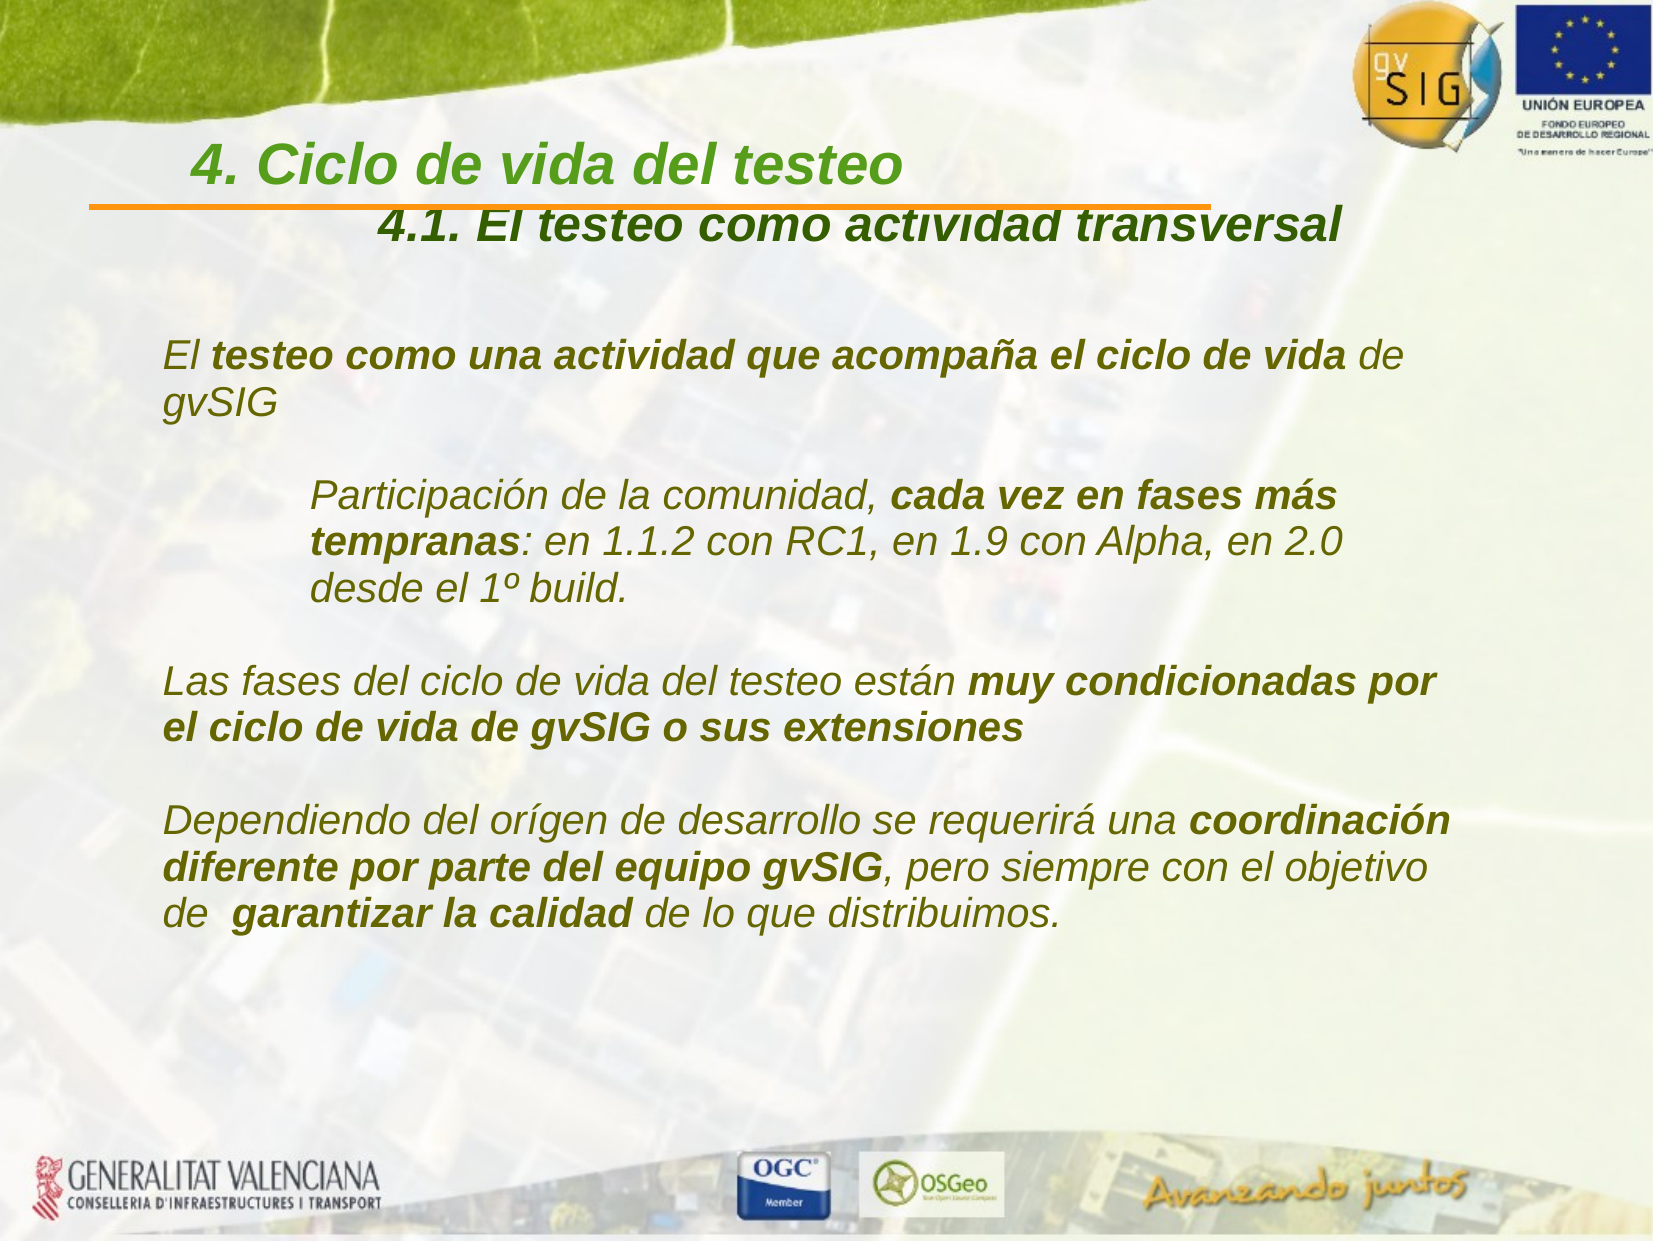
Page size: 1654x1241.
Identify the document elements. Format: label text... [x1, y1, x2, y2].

text_box El testeo como una actividad que acompaña el ciclo de vida de gvSIG Participación de la comunidad, cada vez en fases más tempranas: en 1.1.2 con RC1, en 1.9 con Alpha, en 2.0 desde el 1º build. Las fases del ciclo de vida del testeo están muy condicionadas por el ciclo de vida de gvSIG o sus extensiones Dependiendo del orígen de desarrollo se requerirá una coordinación diferente por parte del equipo gvSIG, pero siempre con el objetivo de garantizar la calidad de lo que distribuimos. [147, 324, 1477, 1036]
picture [0, 0, 1653, 1241]
text_box 4. Ciclo de vida del testeo 4.1. El testeo como actividad transversal [177, 124, 1359, 276]
